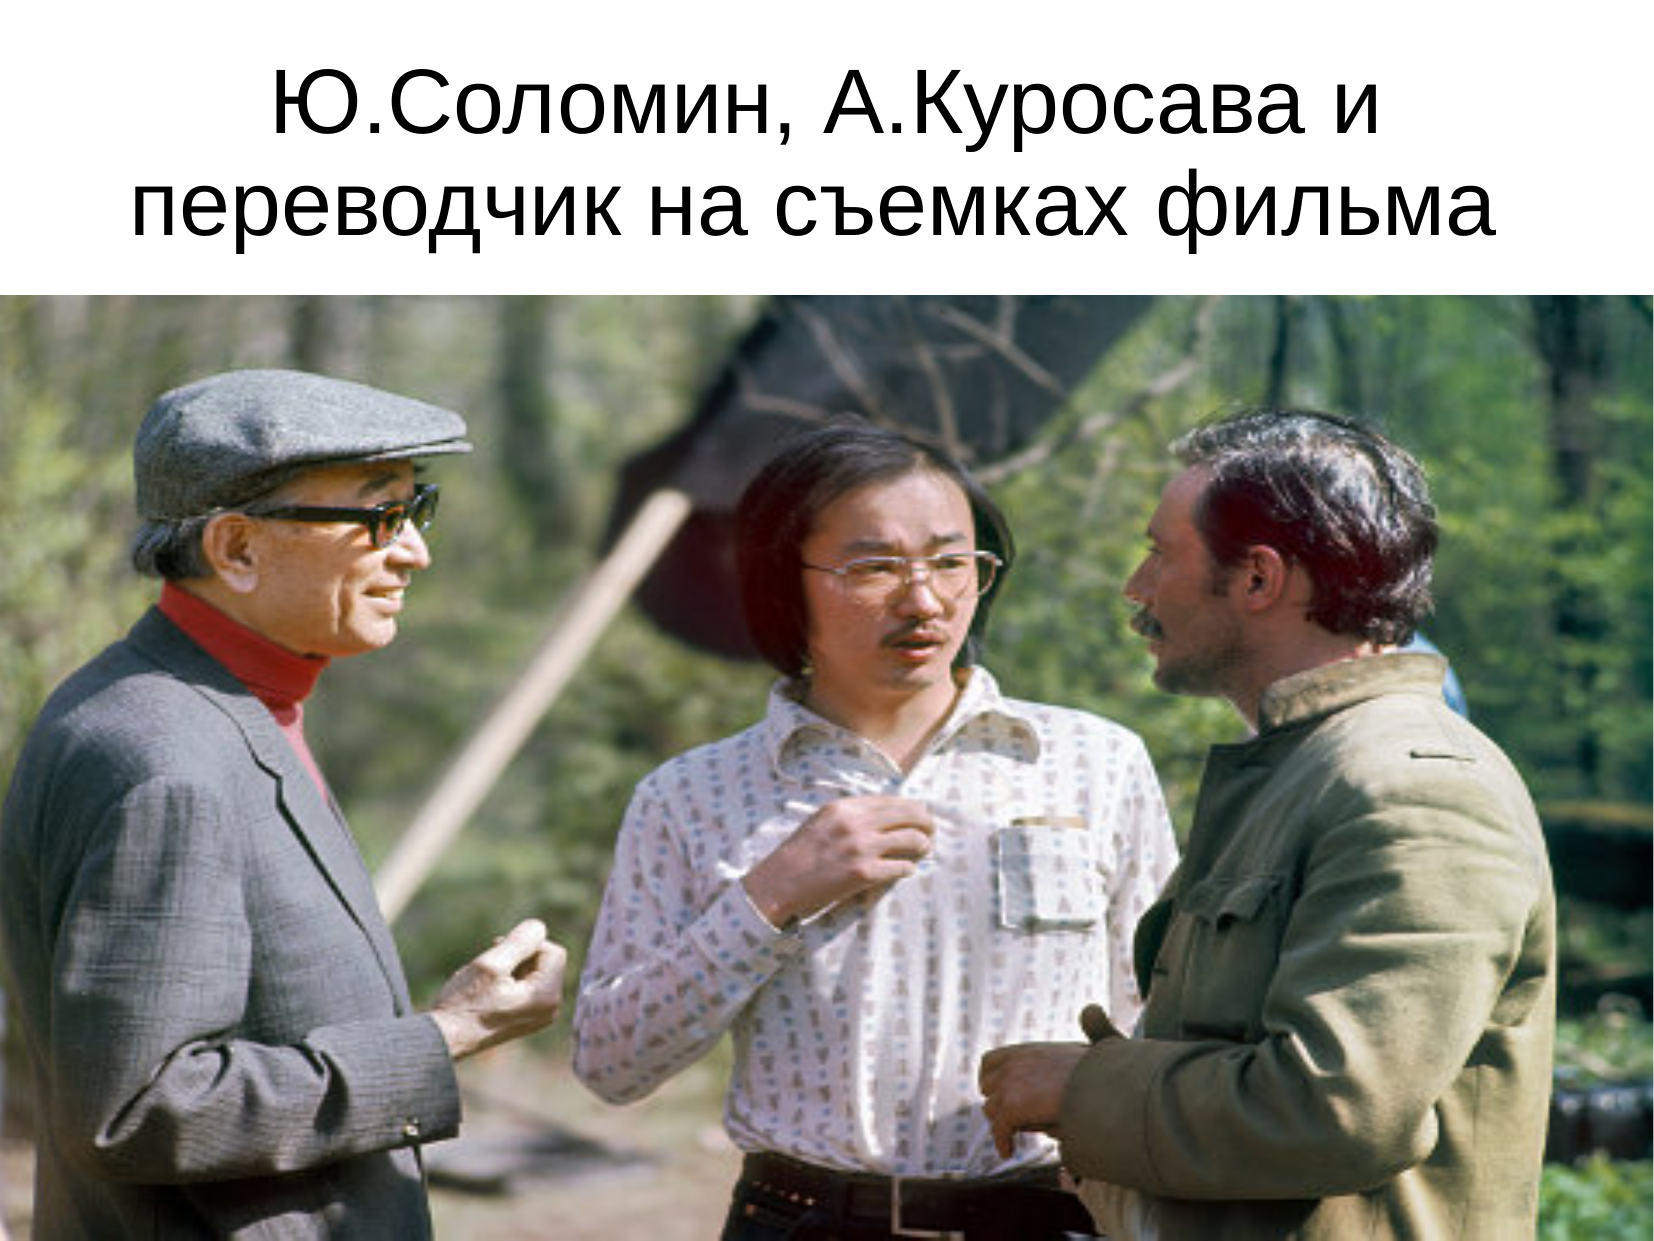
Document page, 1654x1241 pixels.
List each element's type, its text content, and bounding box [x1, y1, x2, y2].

title Ю.Соломин, А.Куросава и переводчик на съемках фильма [82, 50, 1571, 256]
picture [0, 295, 1654, 1241]
